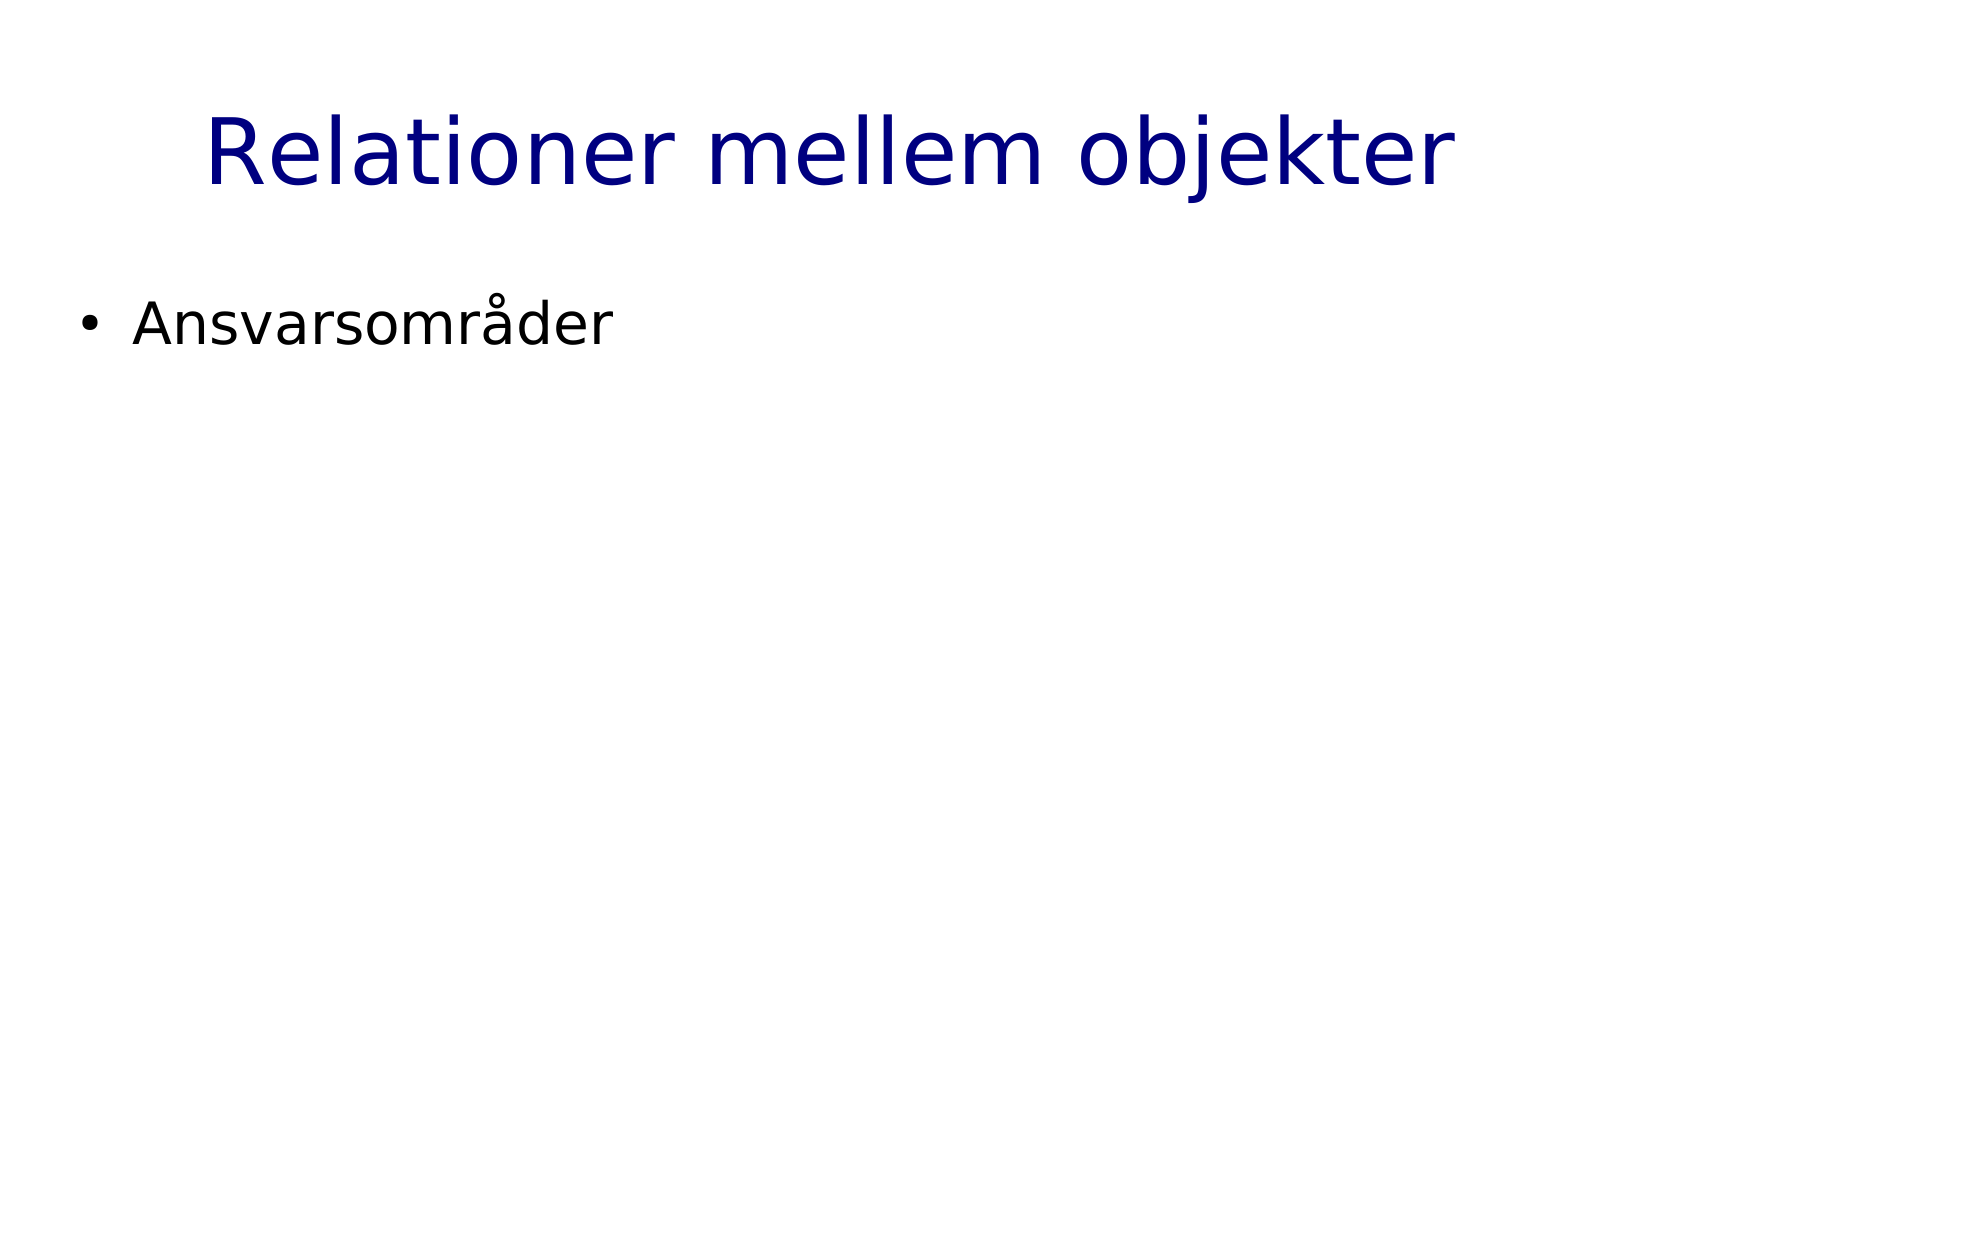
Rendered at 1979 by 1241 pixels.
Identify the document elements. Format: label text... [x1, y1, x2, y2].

list Ansvarsområder [44, 290, 1606, 1211]
title Relationer mellem objekter [30, 49, 1620, 257]
